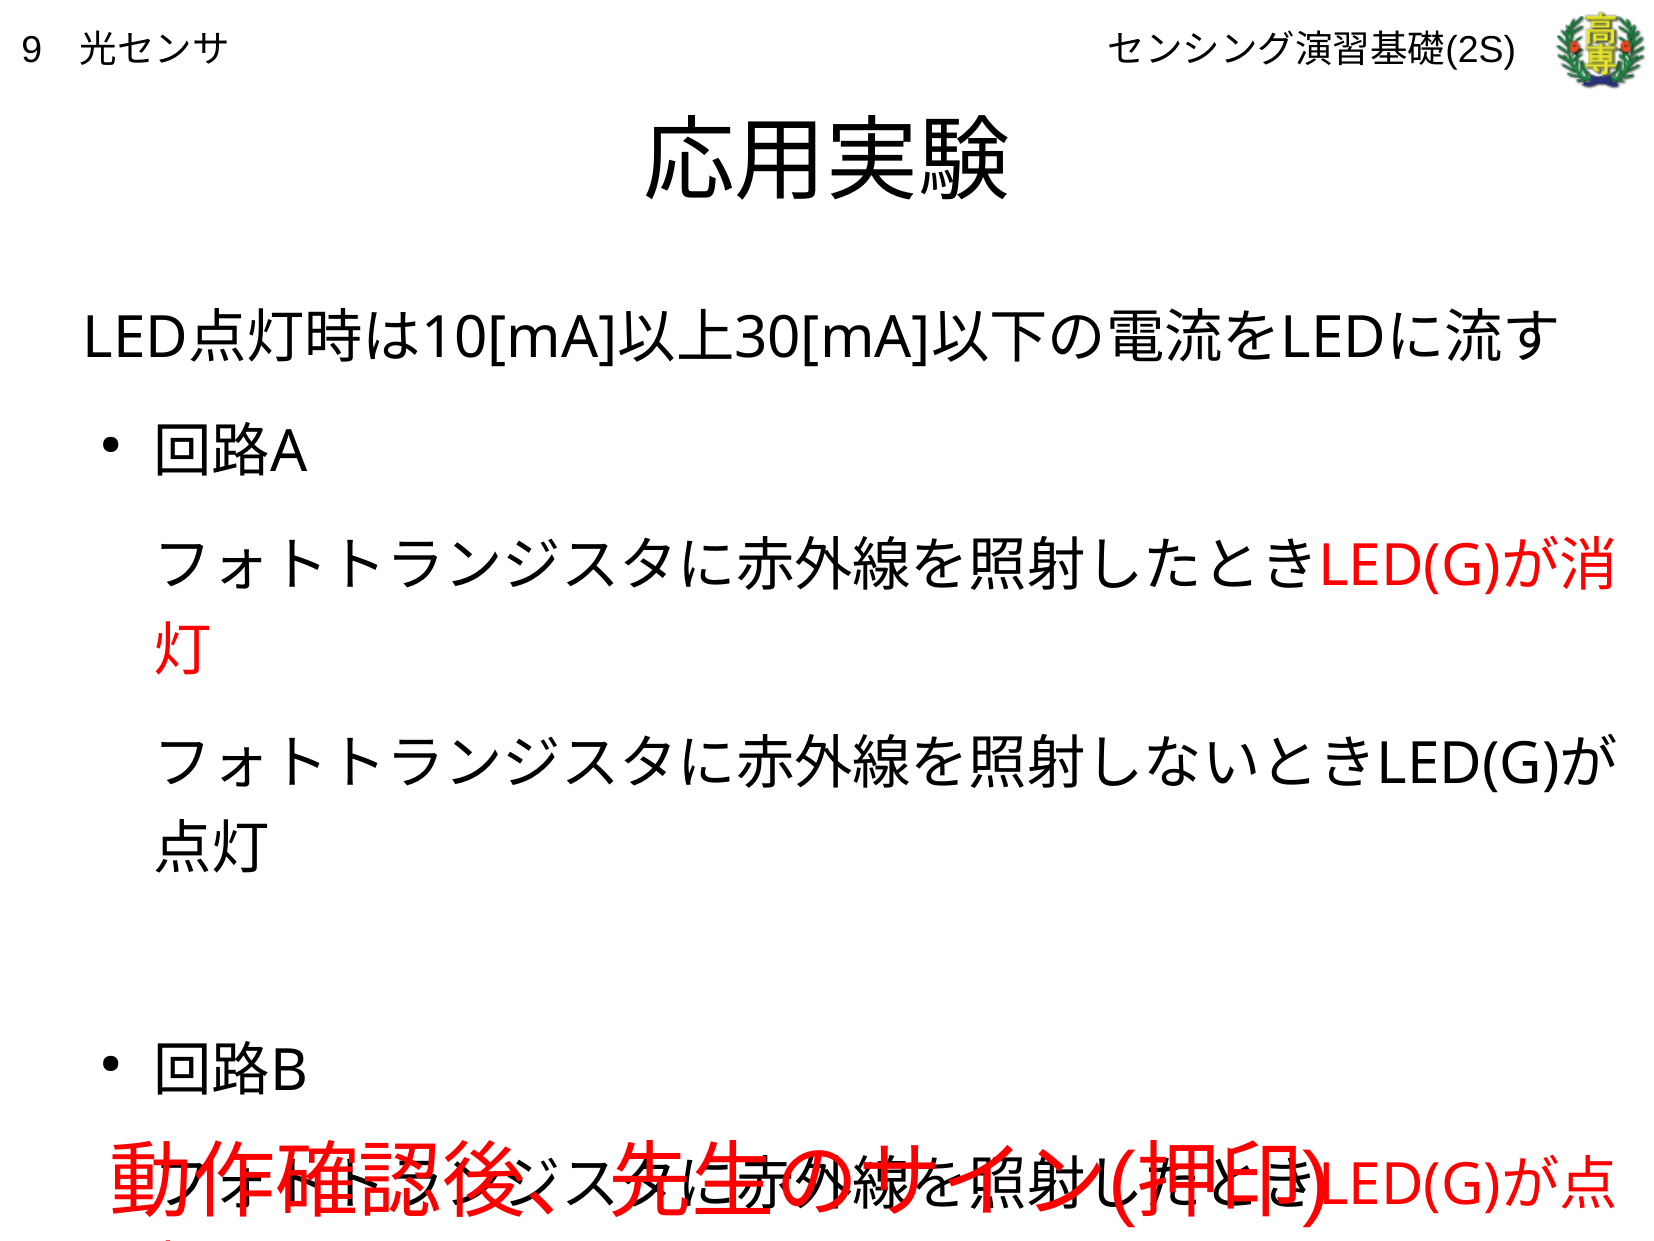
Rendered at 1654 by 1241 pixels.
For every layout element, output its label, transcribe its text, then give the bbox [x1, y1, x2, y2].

picture [1553, 2, 1650, 99]
title 応用実験 [82, 49, 1571, 257]
list LED点灯時は10[mA]以上30[mA]以下の電流をLEDに流す 回路A フォトトランジスタに赤外線を照射したときLED(G)が消灯 フォトトランジスタに赤外線を照射しないときLED(G)が点灯 回路B フォトトランジスタに赤外線を照射したときLED(G)が点灯 フォトトランジスタに赤外線を照射しないときLED(G)が消灯 [82, 290, 1630, 1053]
text_box 9 光センサ [6, 11, 923, 75]
text_box 動作確認後、先生のサイン(押印) [94, 1106, 1583, 1228]
text_box センシング演習基礎(2S) [1077, 11, 1531, 75]
